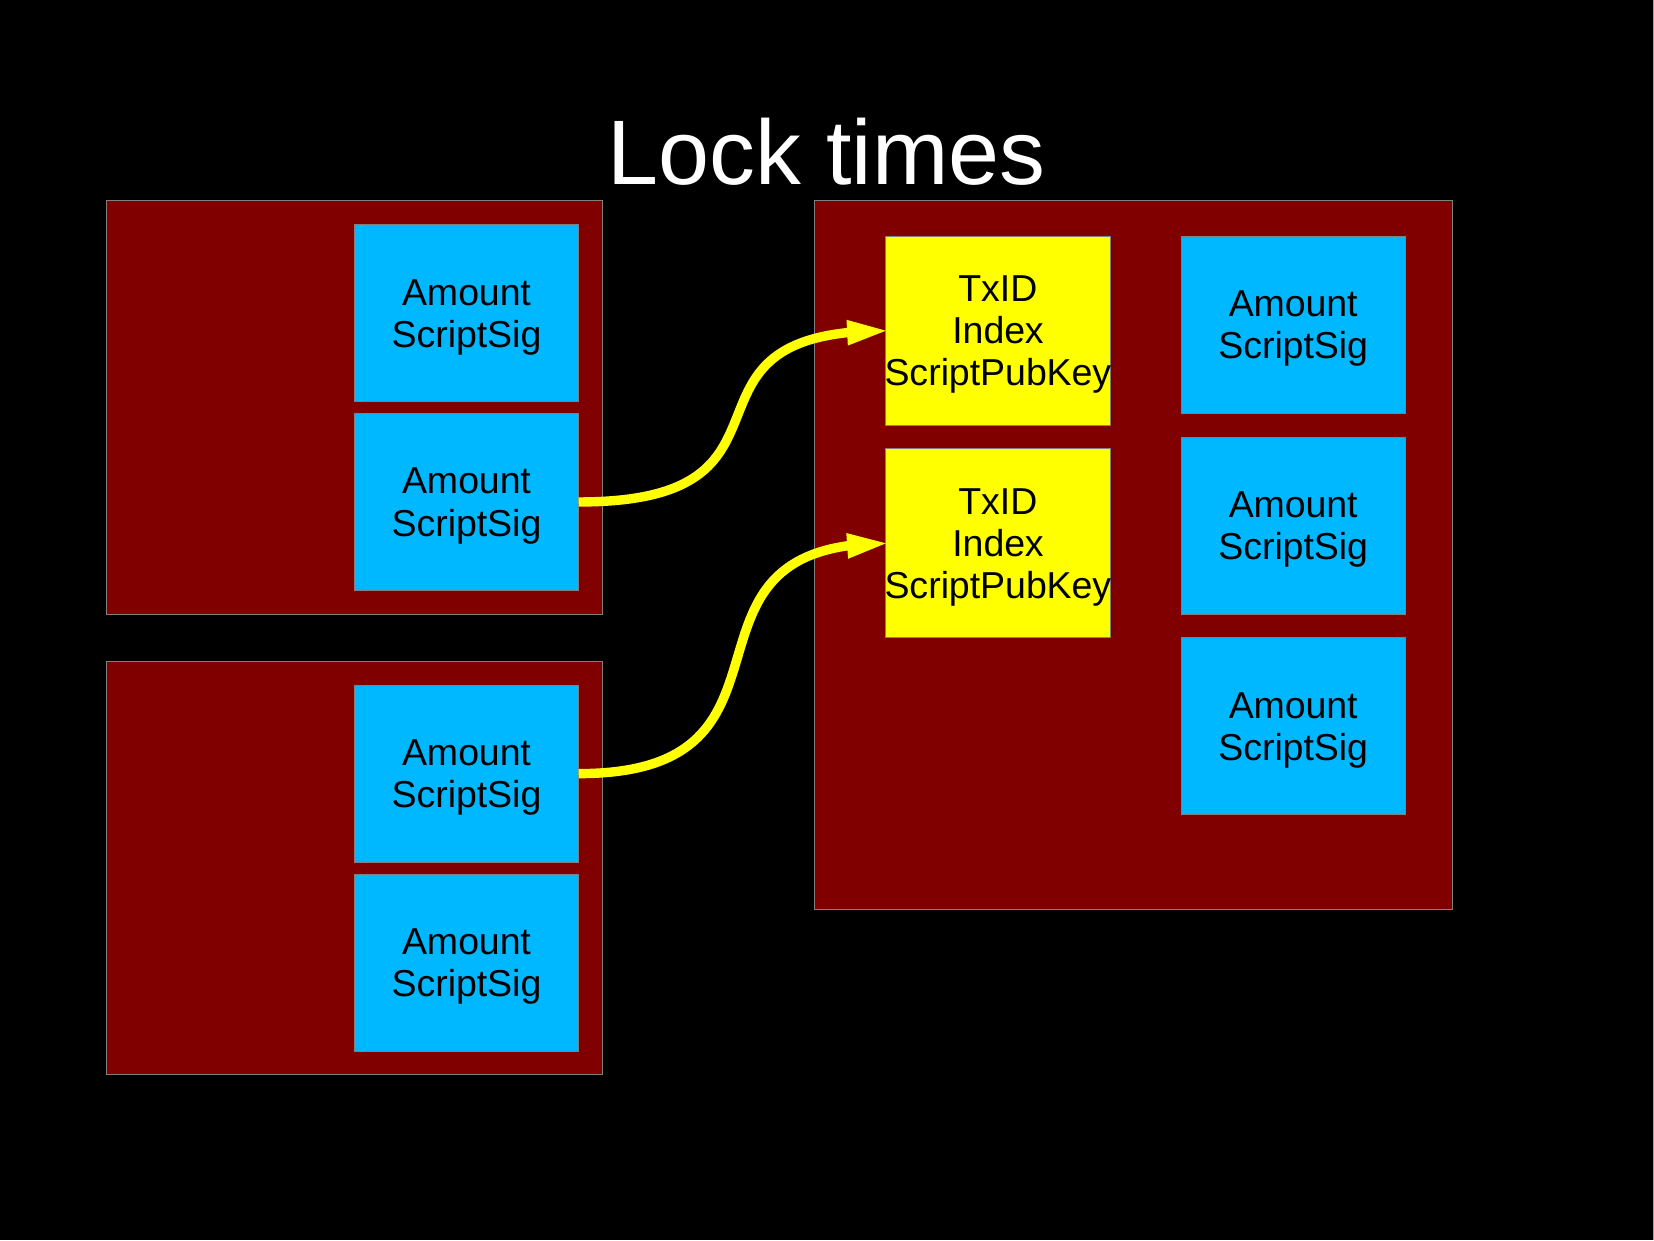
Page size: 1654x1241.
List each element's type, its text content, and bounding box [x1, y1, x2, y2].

text_box Amount ScriptSig [354, 224, 579, 402]
text_box Amount ScriptSig [1181, 637, 1406, 815]
text_box Amount ScriptSig [354, 685, 579, 863]
text_box TxID Index ScriptPubKey [885, 448, 1111, 638]
text_box [106, 661, 603, 1075]
text_box [814, 200, 1453, 910]
text_box Amount ScriptSig [1181, 437, 1406, 615]
title Lock times [82, 49, 1571, 257]
text_box Amount ScriptSig [354, 413, 579, 591]
text_box TxID Index ScriptPubKey [885, 236, 1111, 426]
text_box Amount ScriptSig [354, 874, 579, 1052]
text_box Amount ScriptSig [1181, 236, 1406, 414]
text_box [106, 200, 603, 615]
